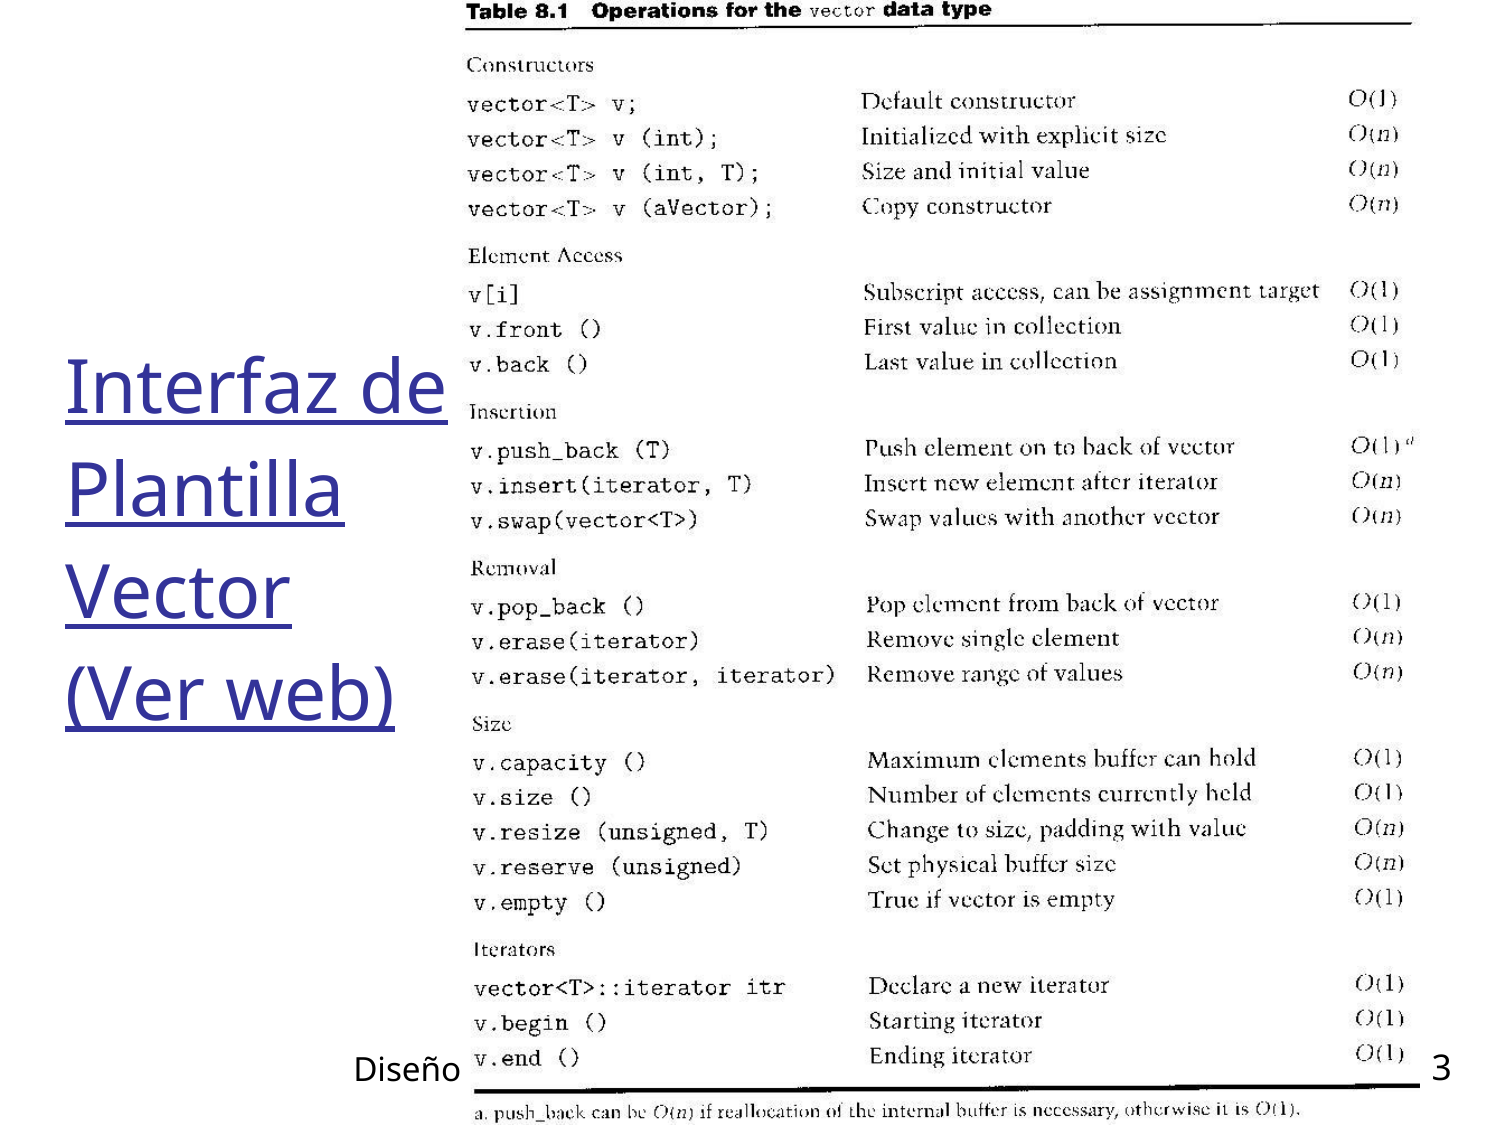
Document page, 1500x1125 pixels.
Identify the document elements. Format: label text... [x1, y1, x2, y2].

title Interfaz de Plantilla Vector (Ver web) [49, 212, 513, 751]
picture [462, 0, 1420, 1125]
